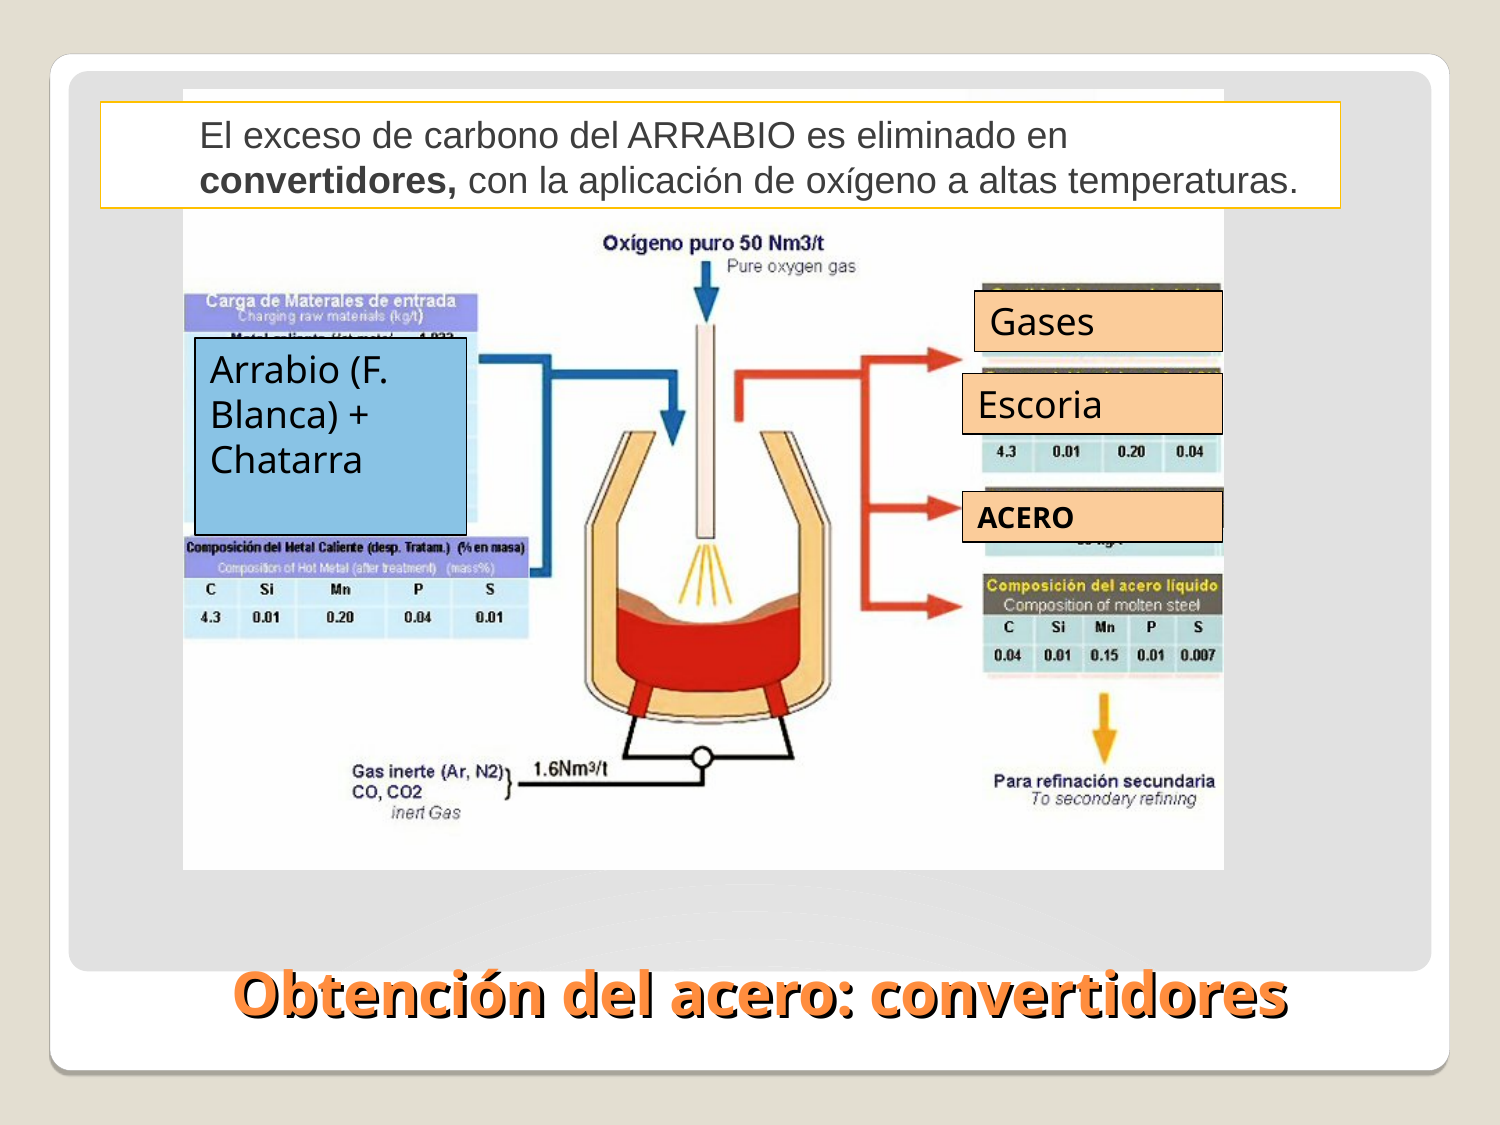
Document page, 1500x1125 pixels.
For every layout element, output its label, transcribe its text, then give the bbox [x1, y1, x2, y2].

text_box [100, 101, 1341, 208]
text_box ACERO [962, 491, 1223, 543]
text_box El exceso de carbono del ARRABIO es eliminado en convertidores, con la aplicación de oxígeno a altas temperaturas. [184, 103, 1329, 208]
text_box Arrabio (F. Blanca) + Chatarra [194, 338, 467, 535]
text_box Escoria [962, 373, 1223, 435]
title Obtención del acero: convertidores [88, 905, 1432, 1036]
picture [183, 209, 1224, 870]
text_box Gases [974, 290, 1223, 352]
picture [183, 90, 1224, 101]
